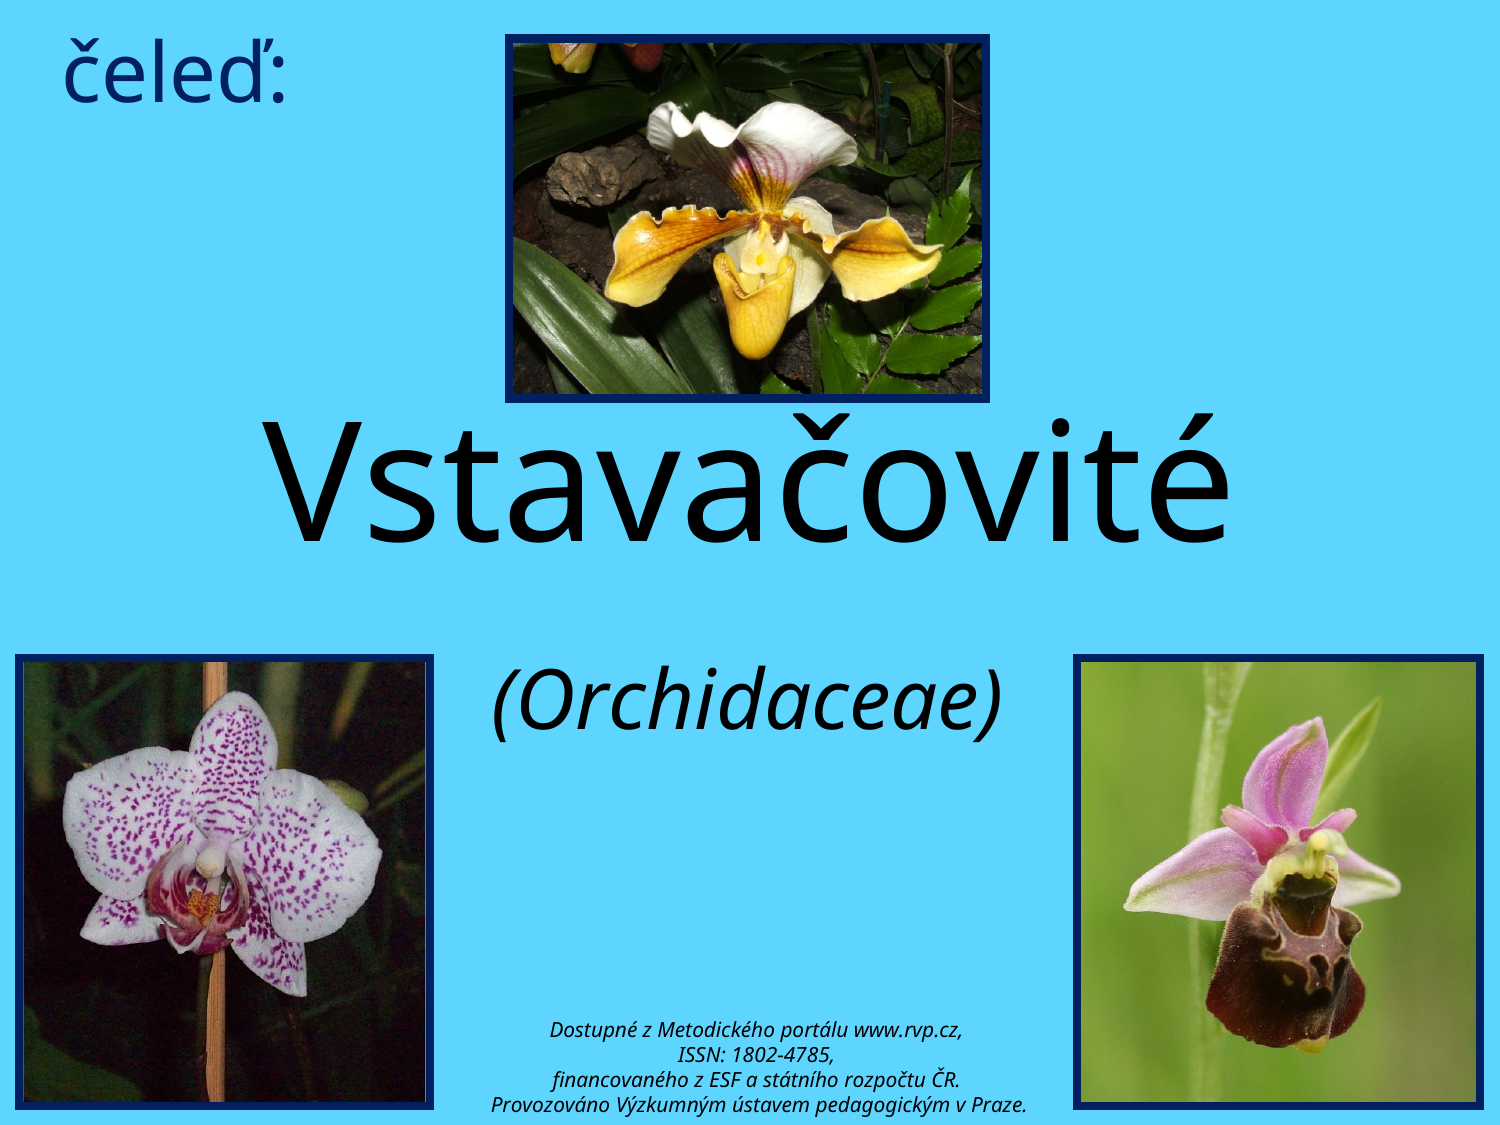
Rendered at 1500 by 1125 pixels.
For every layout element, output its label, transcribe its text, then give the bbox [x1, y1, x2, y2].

picture [23, 662, 426, 1102]
picture [513, 42, 983, 395]
text_box (Orchidaceae) [222, 632, 1273, 746]
text_box čeleď: [11, 11, 340, 125]
text_box Dostupné z Metodického portálu www.rvp.cz, ISSN: 1802-4785, financovaného z ESF a státního rozpočtu ČR. Provozováno Výzkumným ústavem pedagogickým v Praze. [476, 1009, 1043, 1125]
picture [1081, 662, 1476, 1102]
title Vstavačovité [112, 363, 1388, 591]
